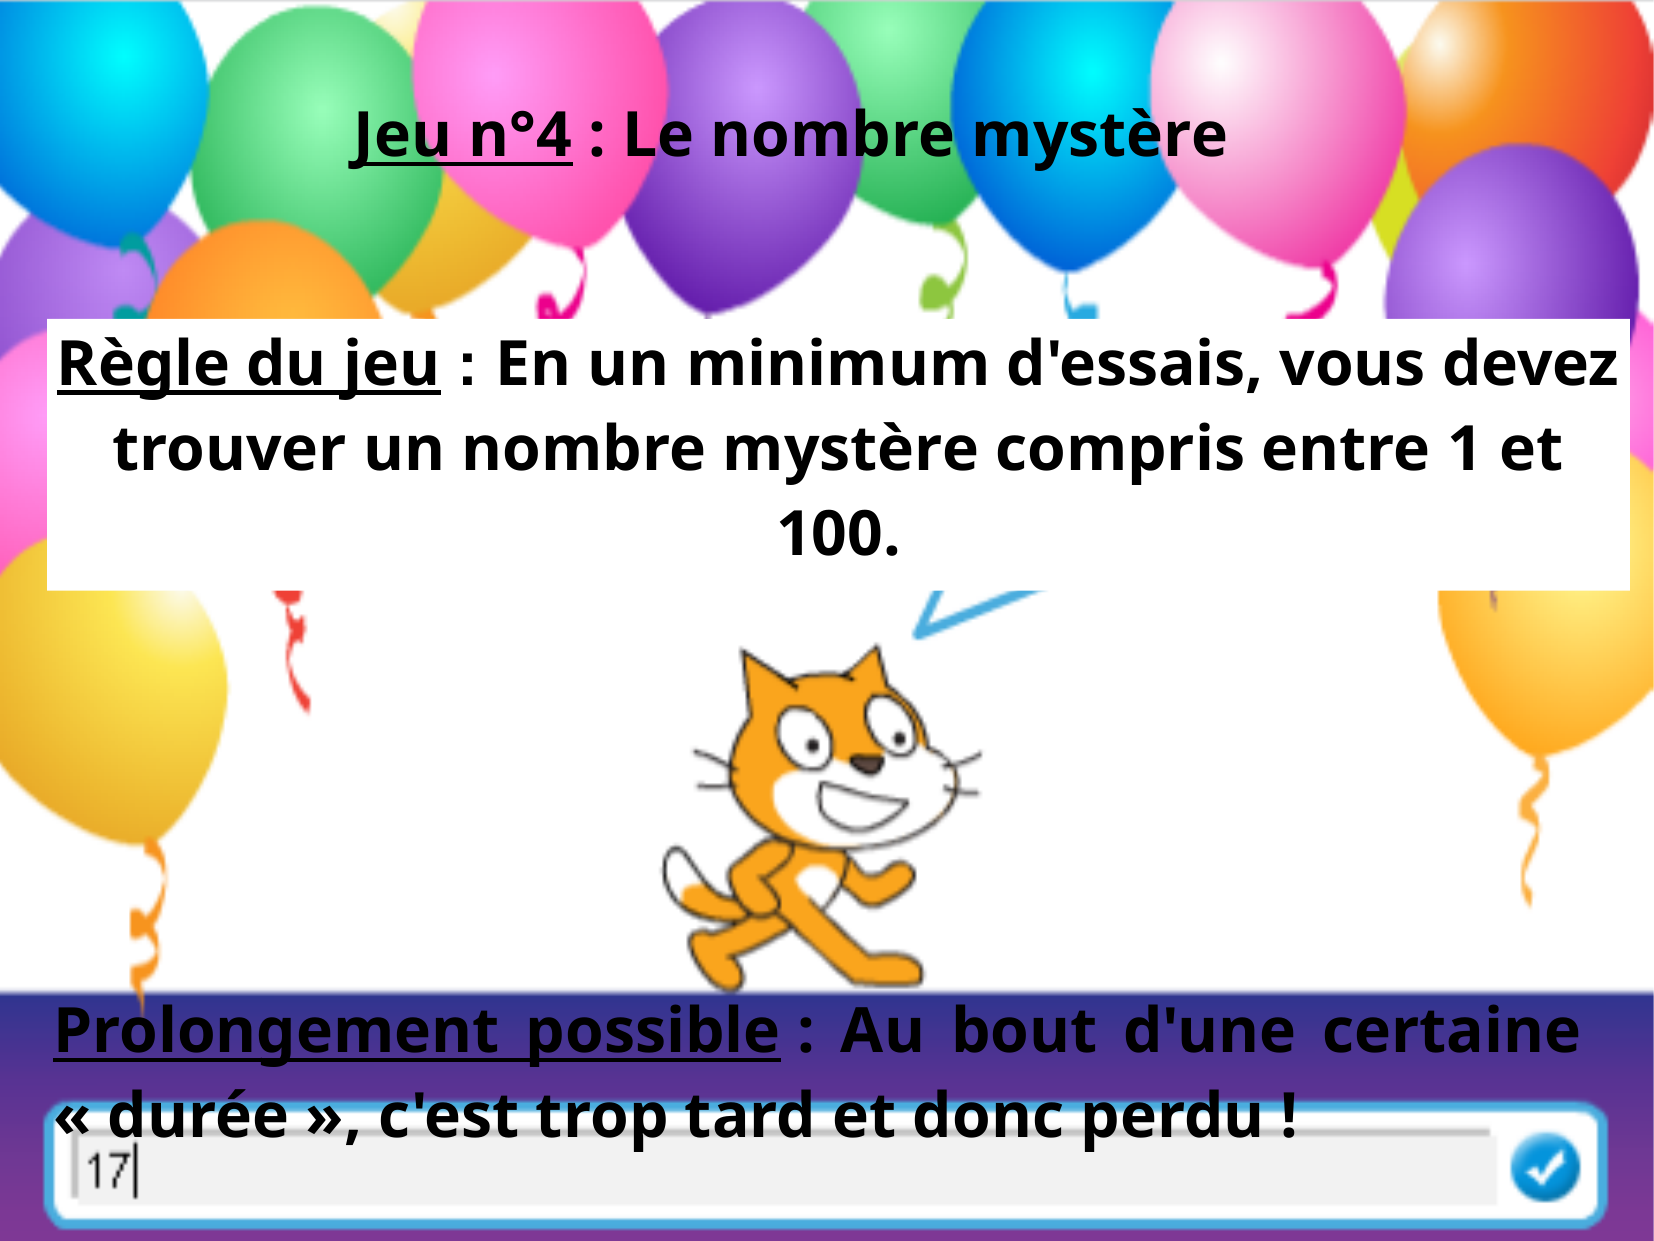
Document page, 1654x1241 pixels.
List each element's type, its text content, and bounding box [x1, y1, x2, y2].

text_box Prolongement possible : Au bout d'une certaine « durée », c'est trop tard et donc perdu ! [38, 978, 1598, 1180]
list Règle du jeu : En un minimum d'essais, vous devez trouver un nombre mystère compris entre 1 et 100. [47, 318, 1630, 591]
text_box Jeu n°4 : Le nombre mystère [271, 82, 1312, 185]
picture [0, 0, 1654, 1241]
